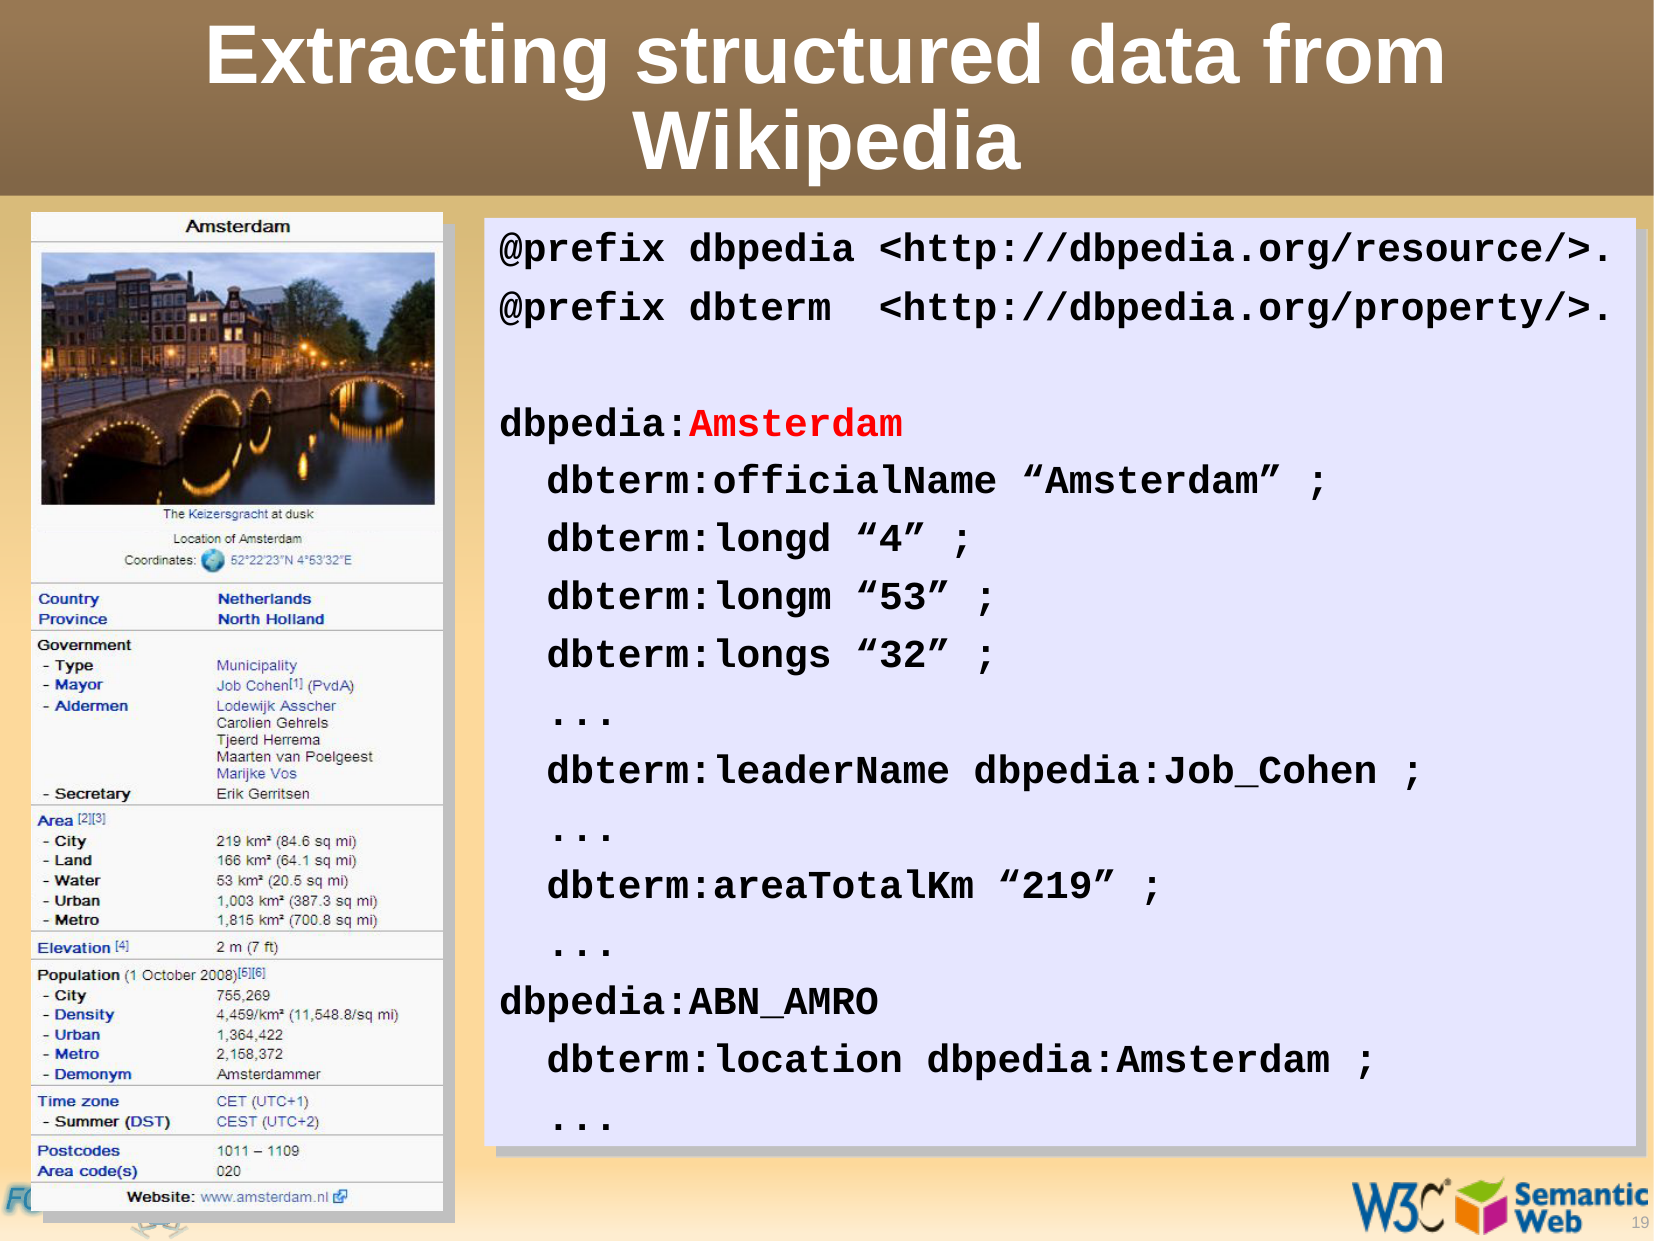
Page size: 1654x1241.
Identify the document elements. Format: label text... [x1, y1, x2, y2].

title Extracting structured data from Wikipedia [0, 0, 1654, 196]
text_box @prefix dbpedia <http://dbpedia.org/resource/>. @prefix dbterm <http://dbpedia.org/property/>. dbpedia:Amsterdam dbterm:officialName “Amsterdam” ; dbterm:longd “4” ; dbterm:longm “53” ; dbterm:longs “32” ; ... dbterm:leaderName dbpedia:Job_Cohen ; ... dbterm:areaTotalKm “219” ; ... dbpedia:ABN_AMRO dbterm:location dbpedia:Amsterdam ; ... [484, 217, 1636, 1147]
picture [0, 196, 1654, 1241]
